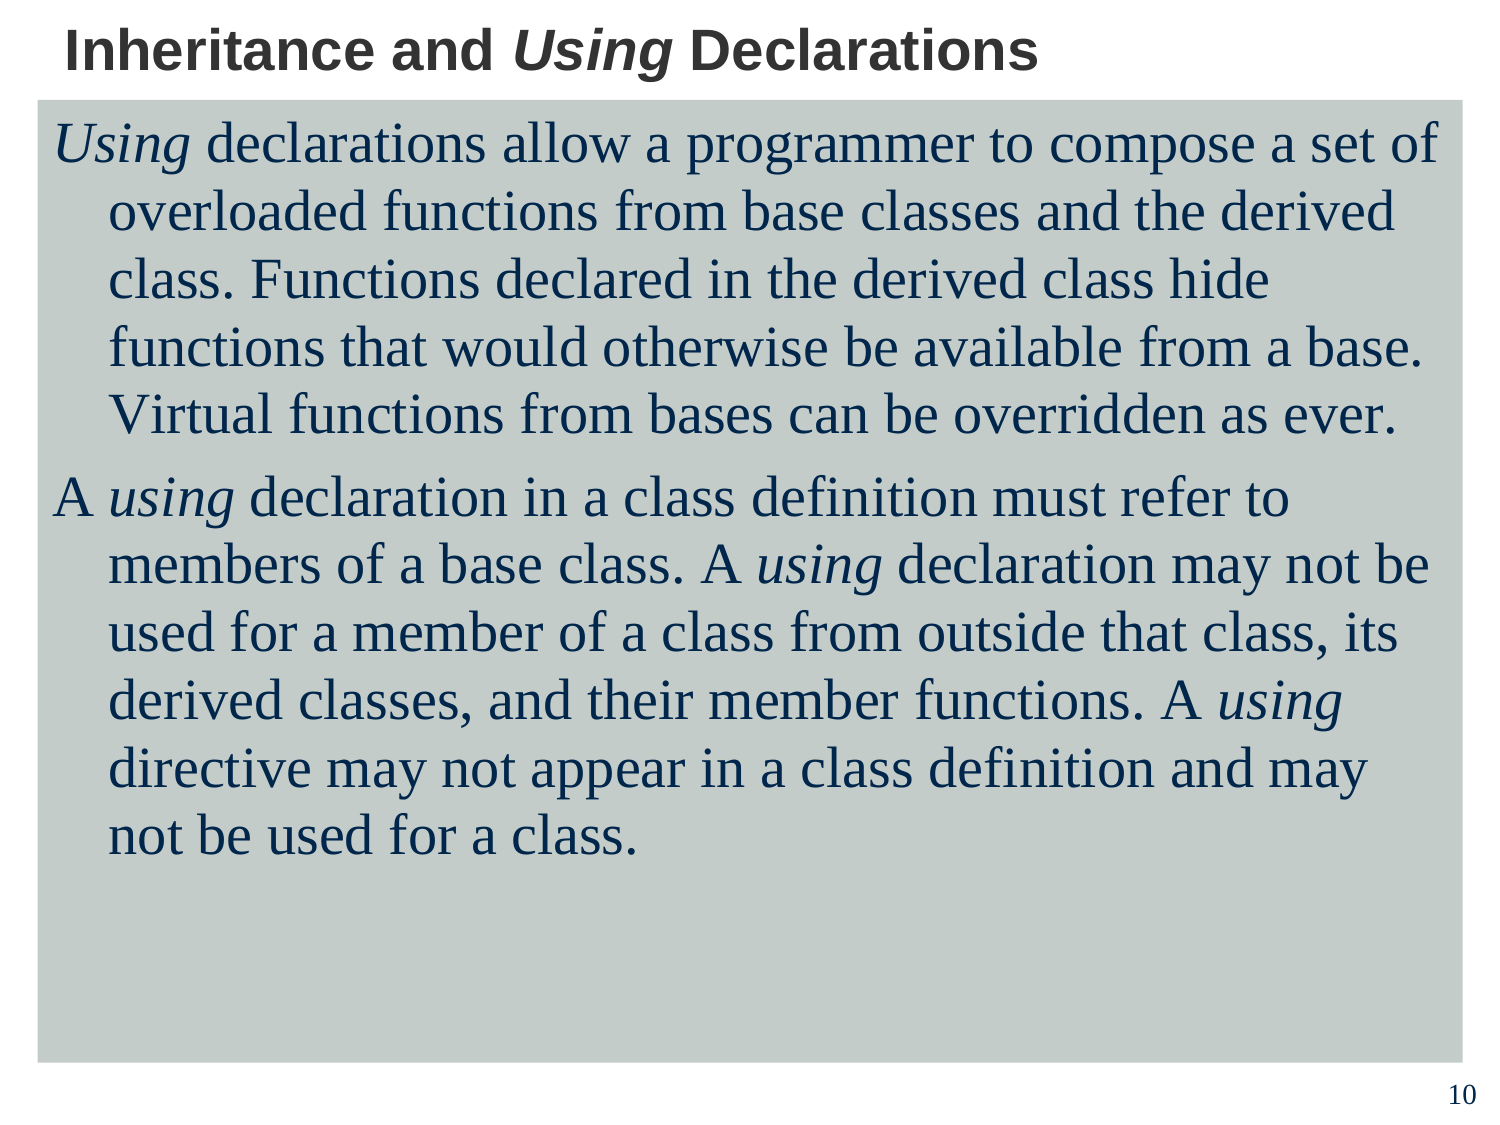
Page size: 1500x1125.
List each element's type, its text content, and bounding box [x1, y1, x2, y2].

title Inheritance and Using Declarations [50, 0, 1450, 91]
list Using declarations allow a programmer to compose a set of overloaded functions from base classes and the derived class. Functions declared in the derived class hide functions that would otherwise be available from a base. Virtual functions from bases can be overridden as ever. A using declaration in a class definition must refer to members of a base class. A using declaration may not be used for a member of a class from outside that class, its derived classes, and their member functions. A using directive may not appear in a class definition and may not be used for a class. [37, 99, 1463, 1063]
